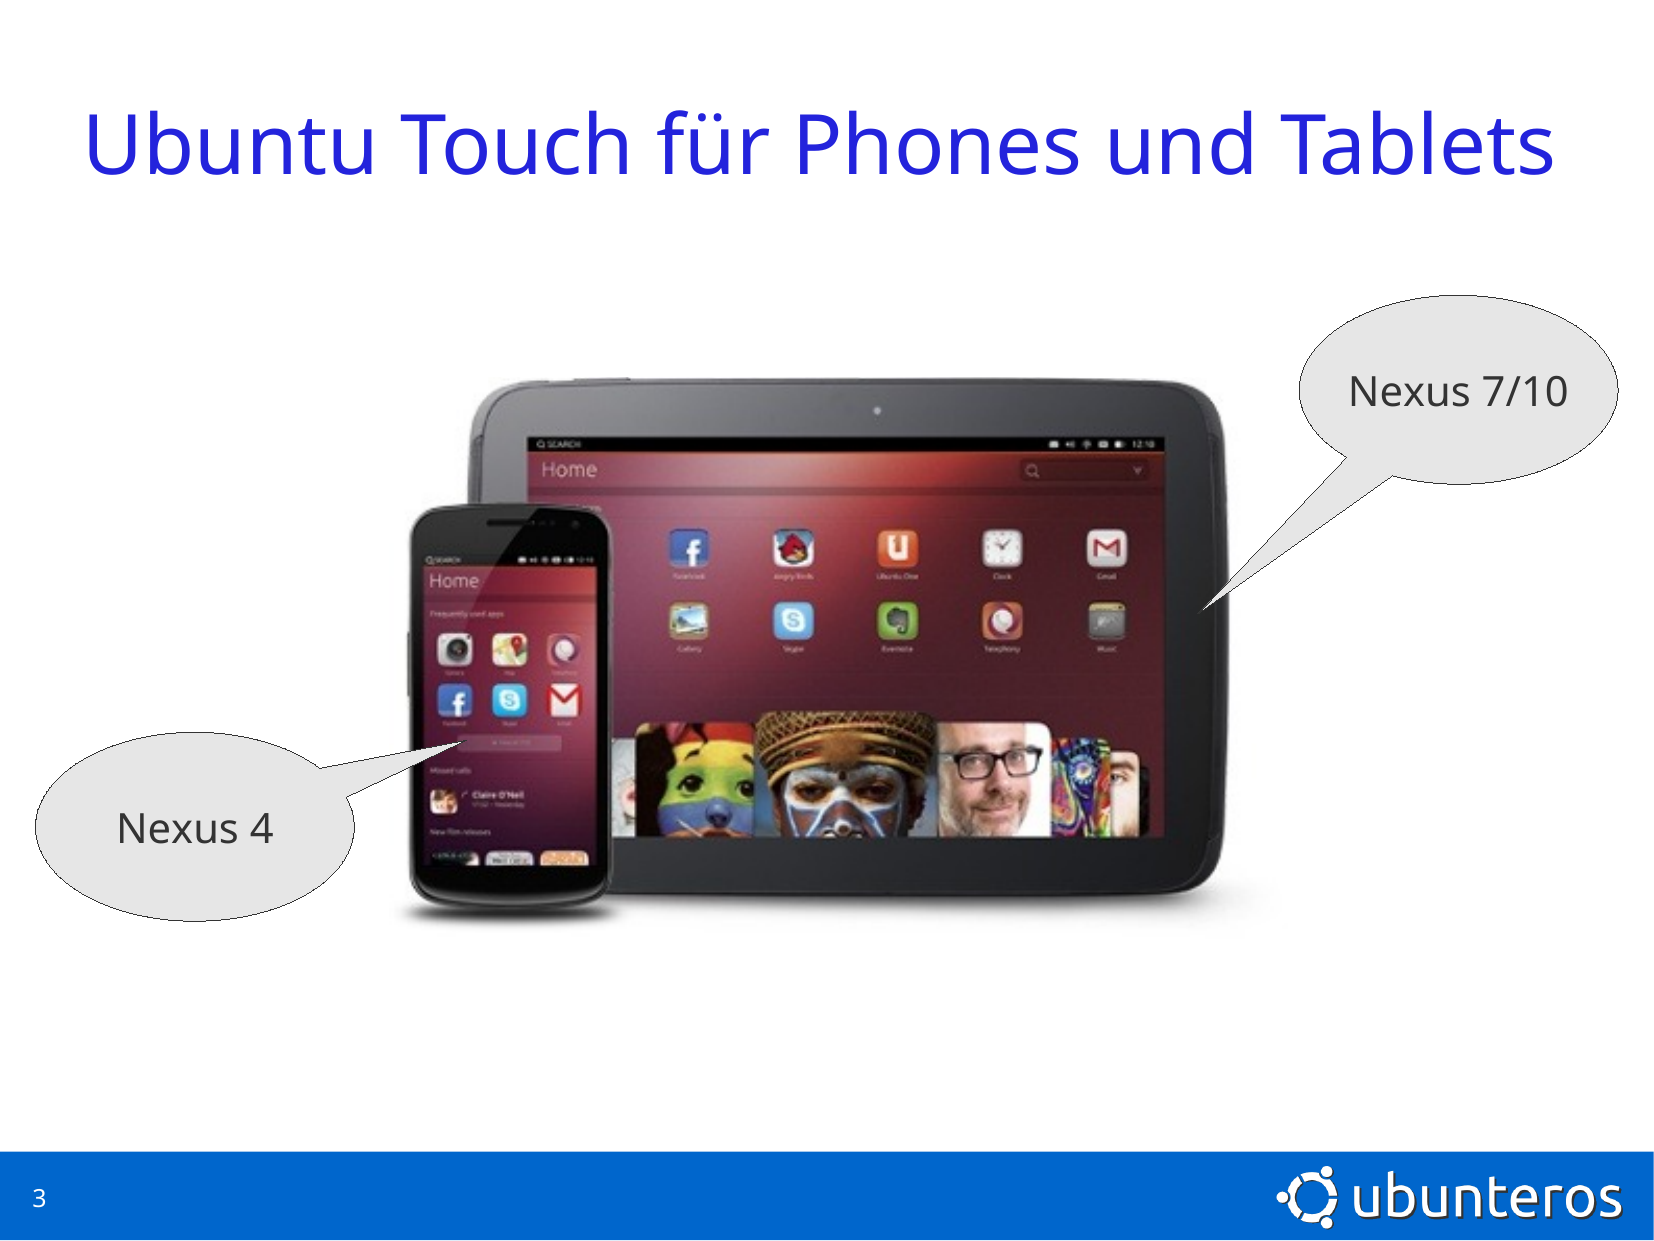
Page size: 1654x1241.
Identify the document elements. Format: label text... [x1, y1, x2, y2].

text_box Nexus 4 [35, 732, 467, 922]
title Ubuntu Touch für Phones und Tablets [82, 37, 1571, 245]
picture [1269, 1157, 1635, 1235]
picture [389, 377, 1288, 939]
text_box Nexus 7/10 [1197, 295, 1619, 614]
